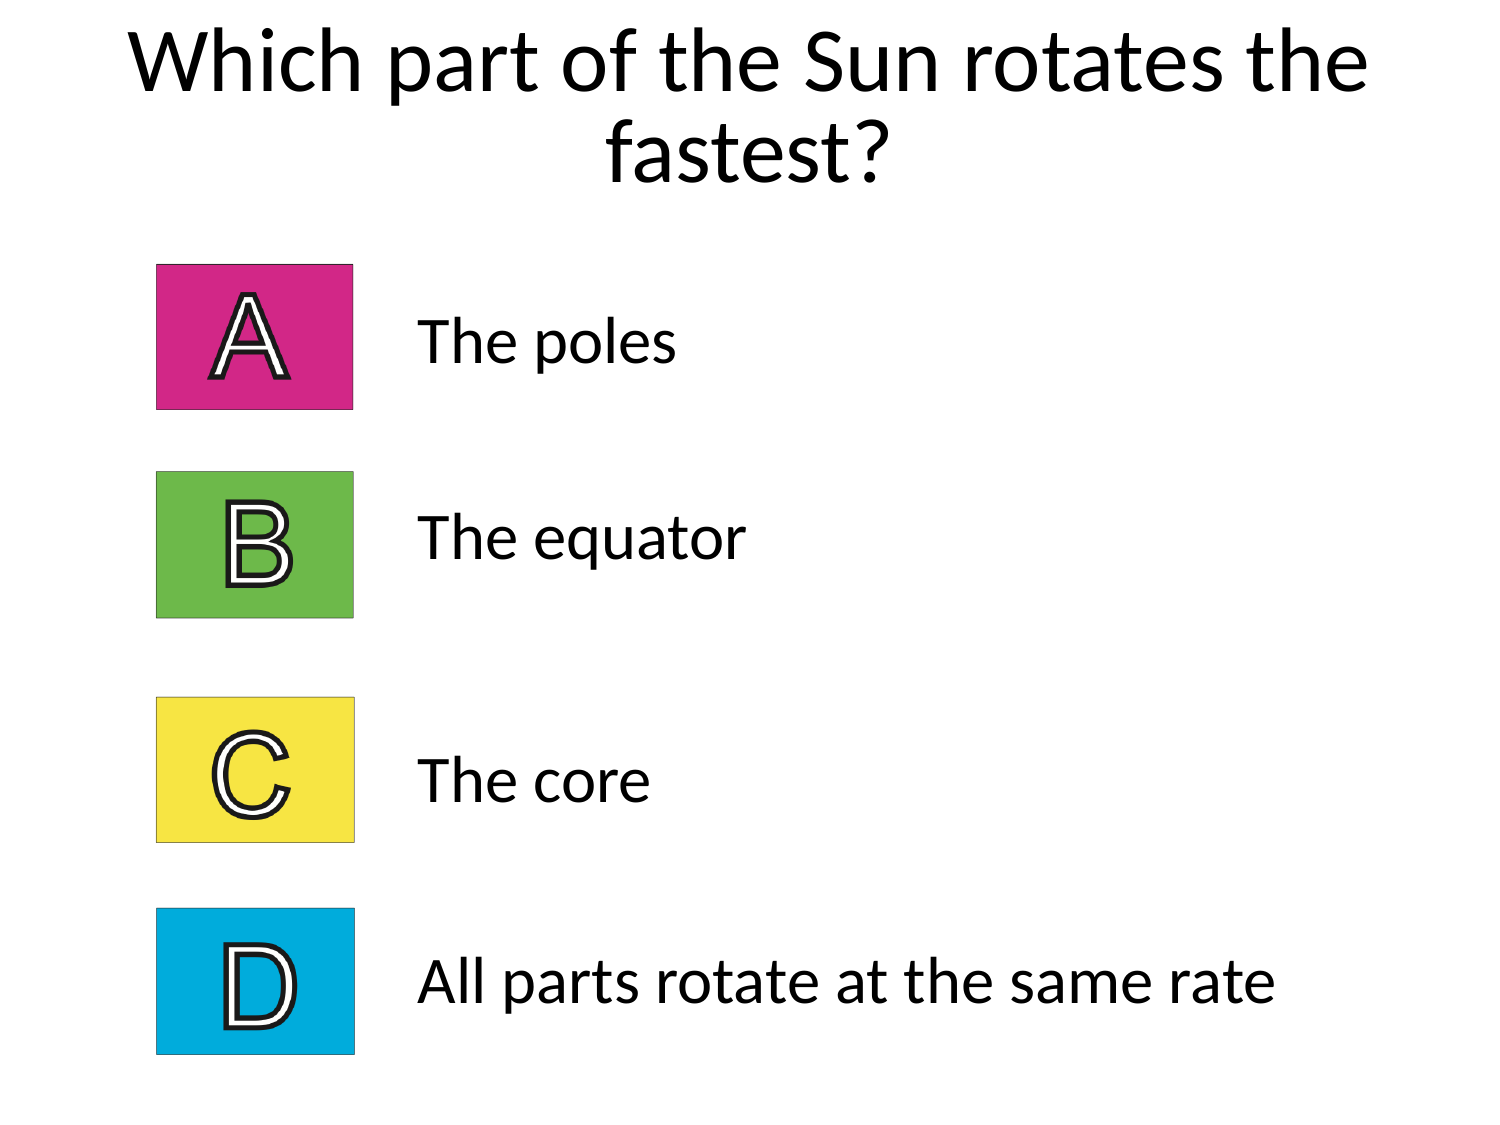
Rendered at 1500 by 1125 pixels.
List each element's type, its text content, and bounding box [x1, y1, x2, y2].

text_box The poles [402, 289, 1474, 385]
title Which part of the Sun rotates the fastest? [75, 0, 1425, 236]
text_box The core [402, 728, 1500, 824]
picture [154, 261, 355, 412]
picture [154, 695, 356, 844]
picture [155, 906, 356, 1056]
picture [154, 469, 355, 620]
text_box The equator [402, 485, 1500, 581]
text_box All parts rotate at the same rate [402, 929, 1500, 1024]
